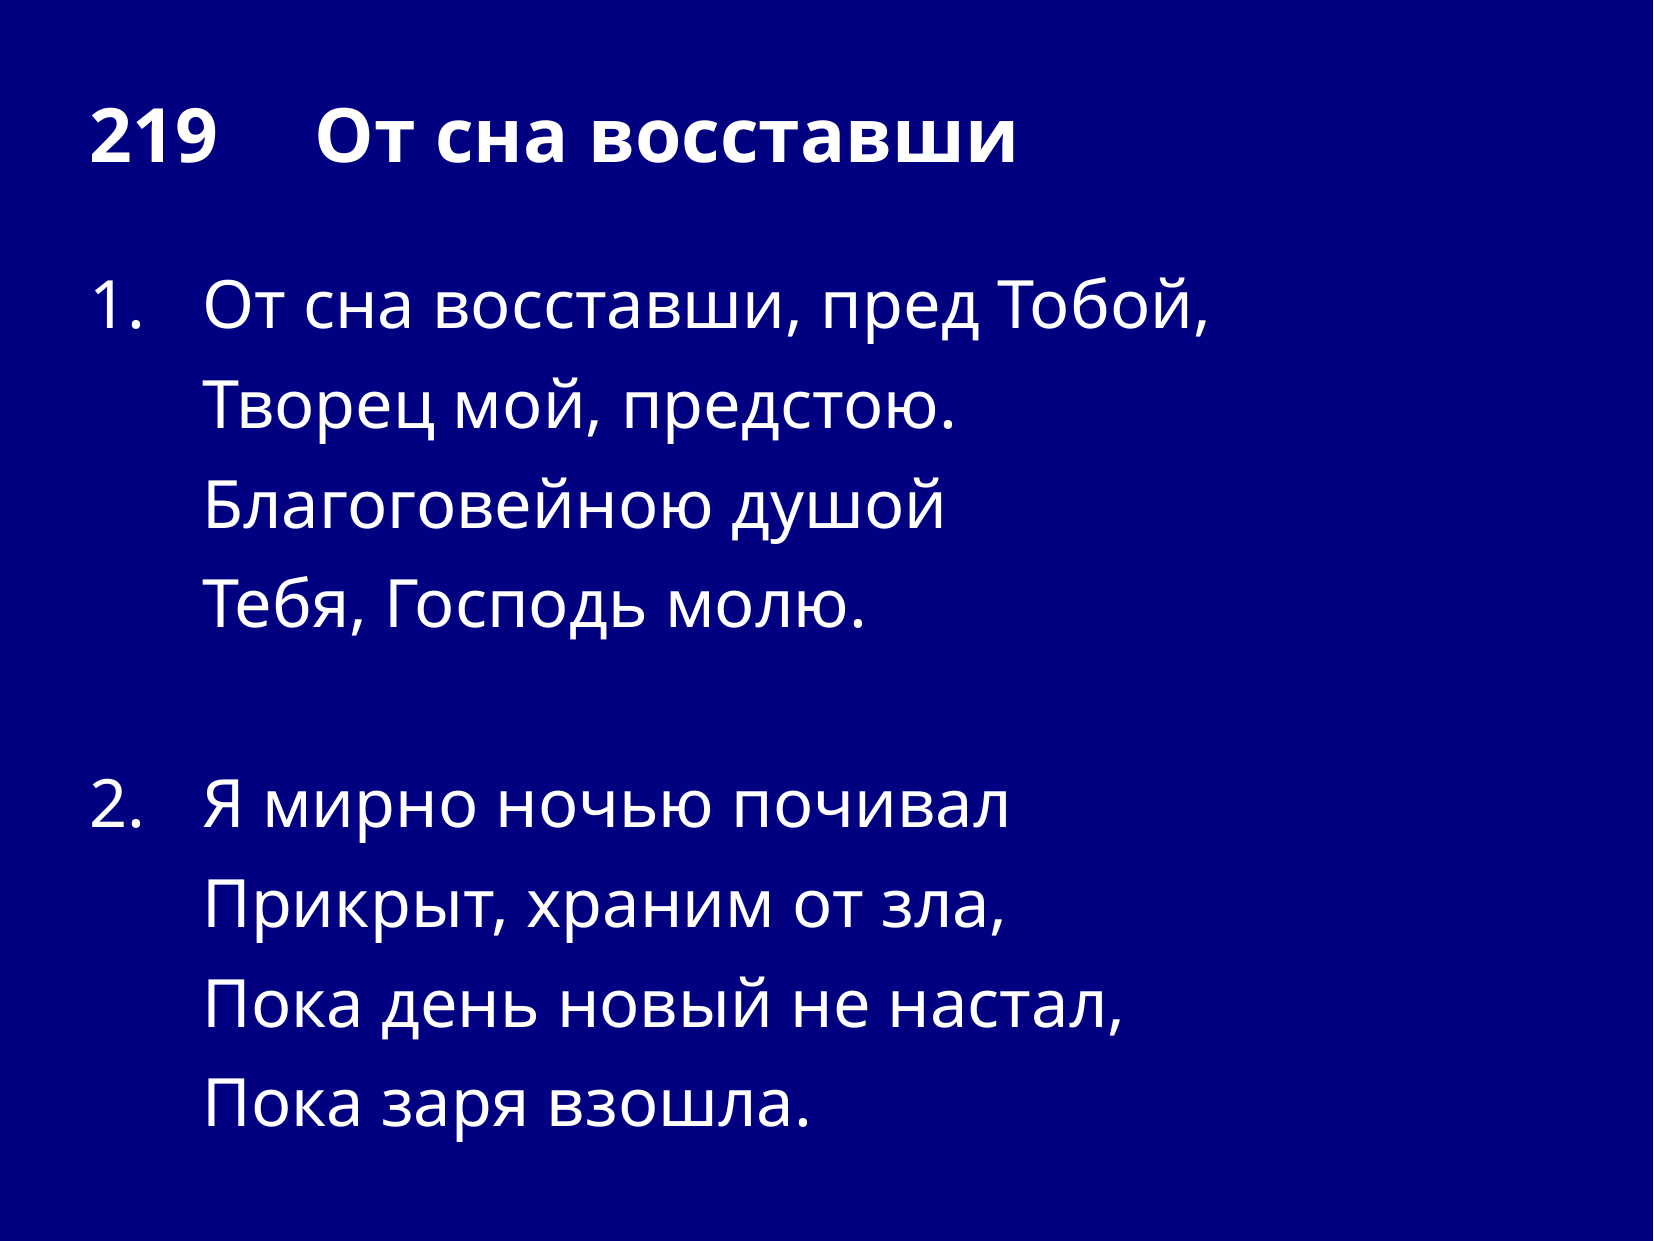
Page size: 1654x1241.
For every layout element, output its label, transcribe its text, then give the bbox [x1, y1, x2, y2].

text_box 219 От сна восставши [75, 75, 1576, 188]
text_box 1. От сна восставши, пред Тобой, Творец мой, предстою. Благоговейною душой Тебя, Господь молю. 2. Я мирно ночью почивал Прикрыт, храним от зла, Пока день новый не настал, Пока заря взошла. [75, 188, 1576, 1163]
